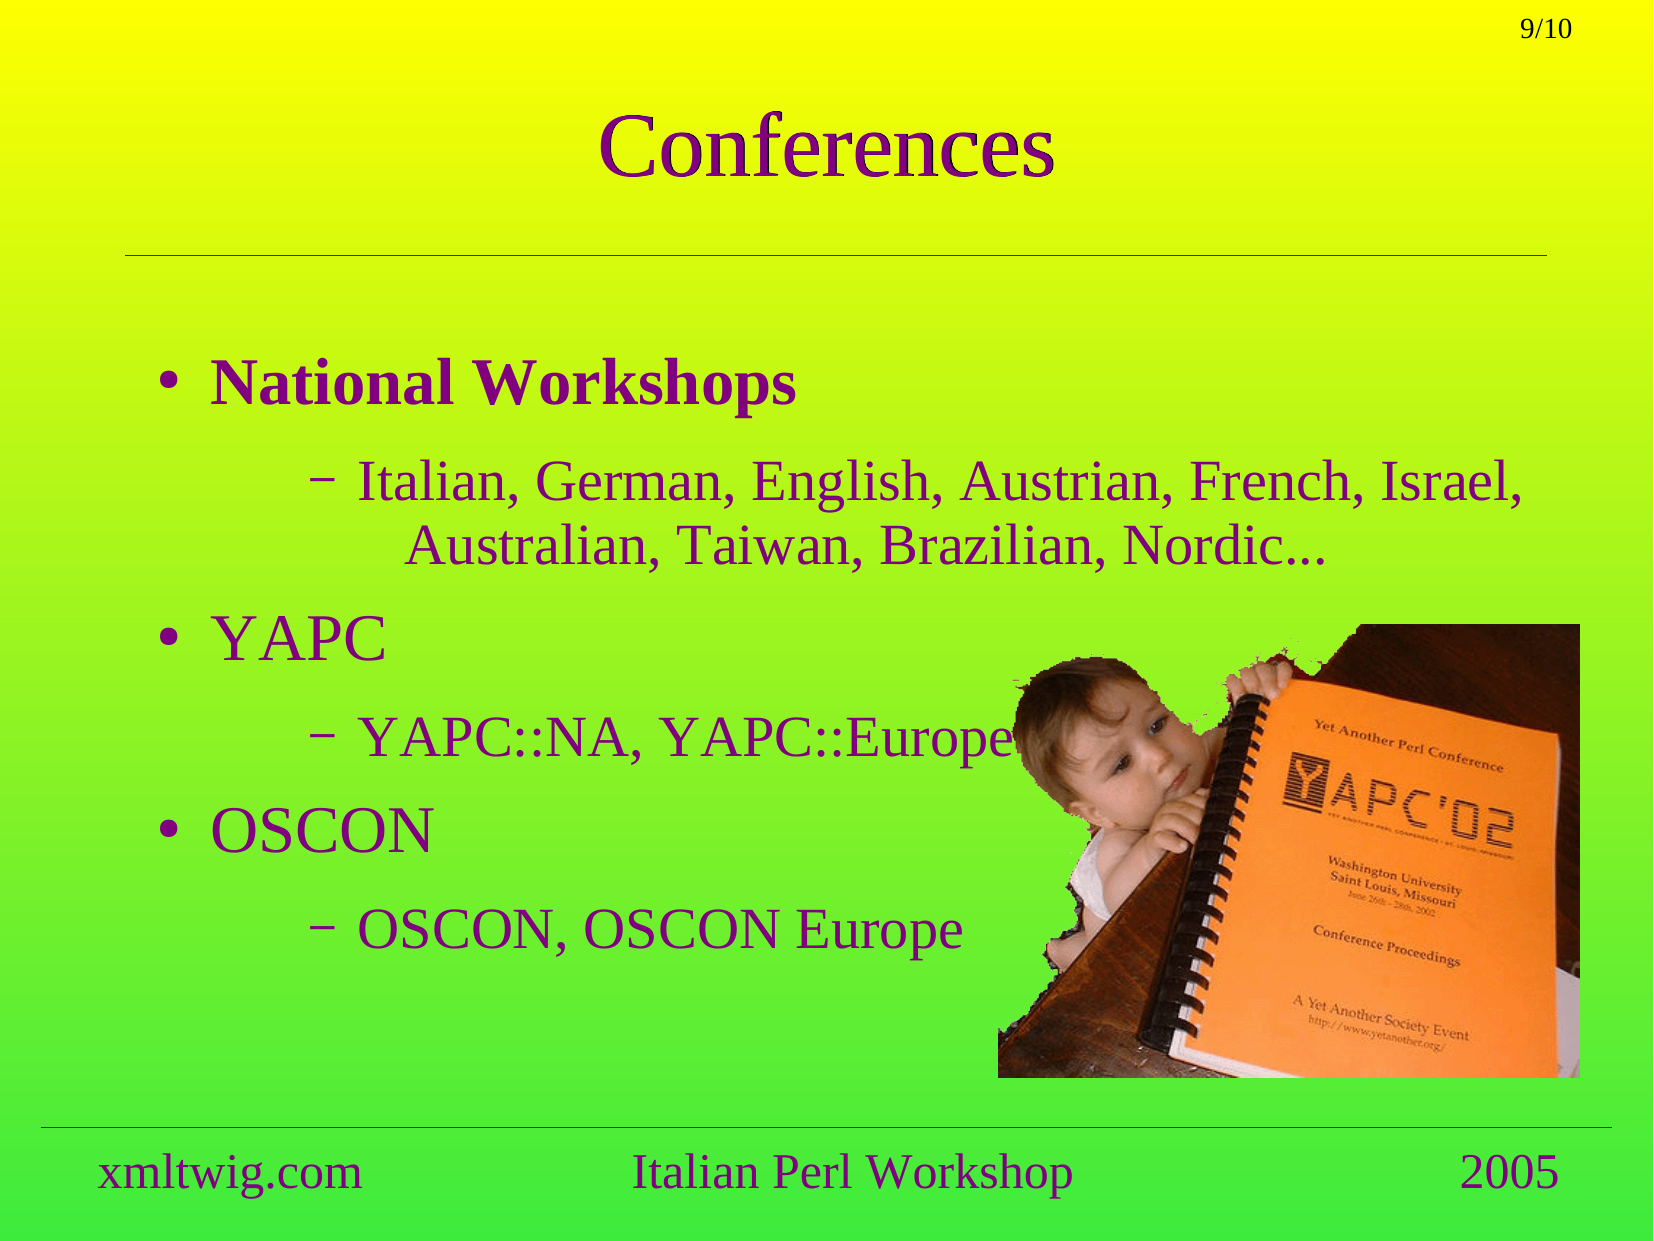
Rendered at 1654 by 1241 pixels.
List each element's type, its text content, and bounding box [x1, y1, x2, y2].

list National Workshops Italian, German, English, Austrian, French, Israel, Australian, Taiwan, Brazilian, Nordic... YAPC YAPC::NA, YAPC::Europe OSCON OSCON, OSCON Europe [121, 344, 1533, 1089]
title Conferences [121, 66, 1533, 225]
picture [998, 624, 1580, 1078]
